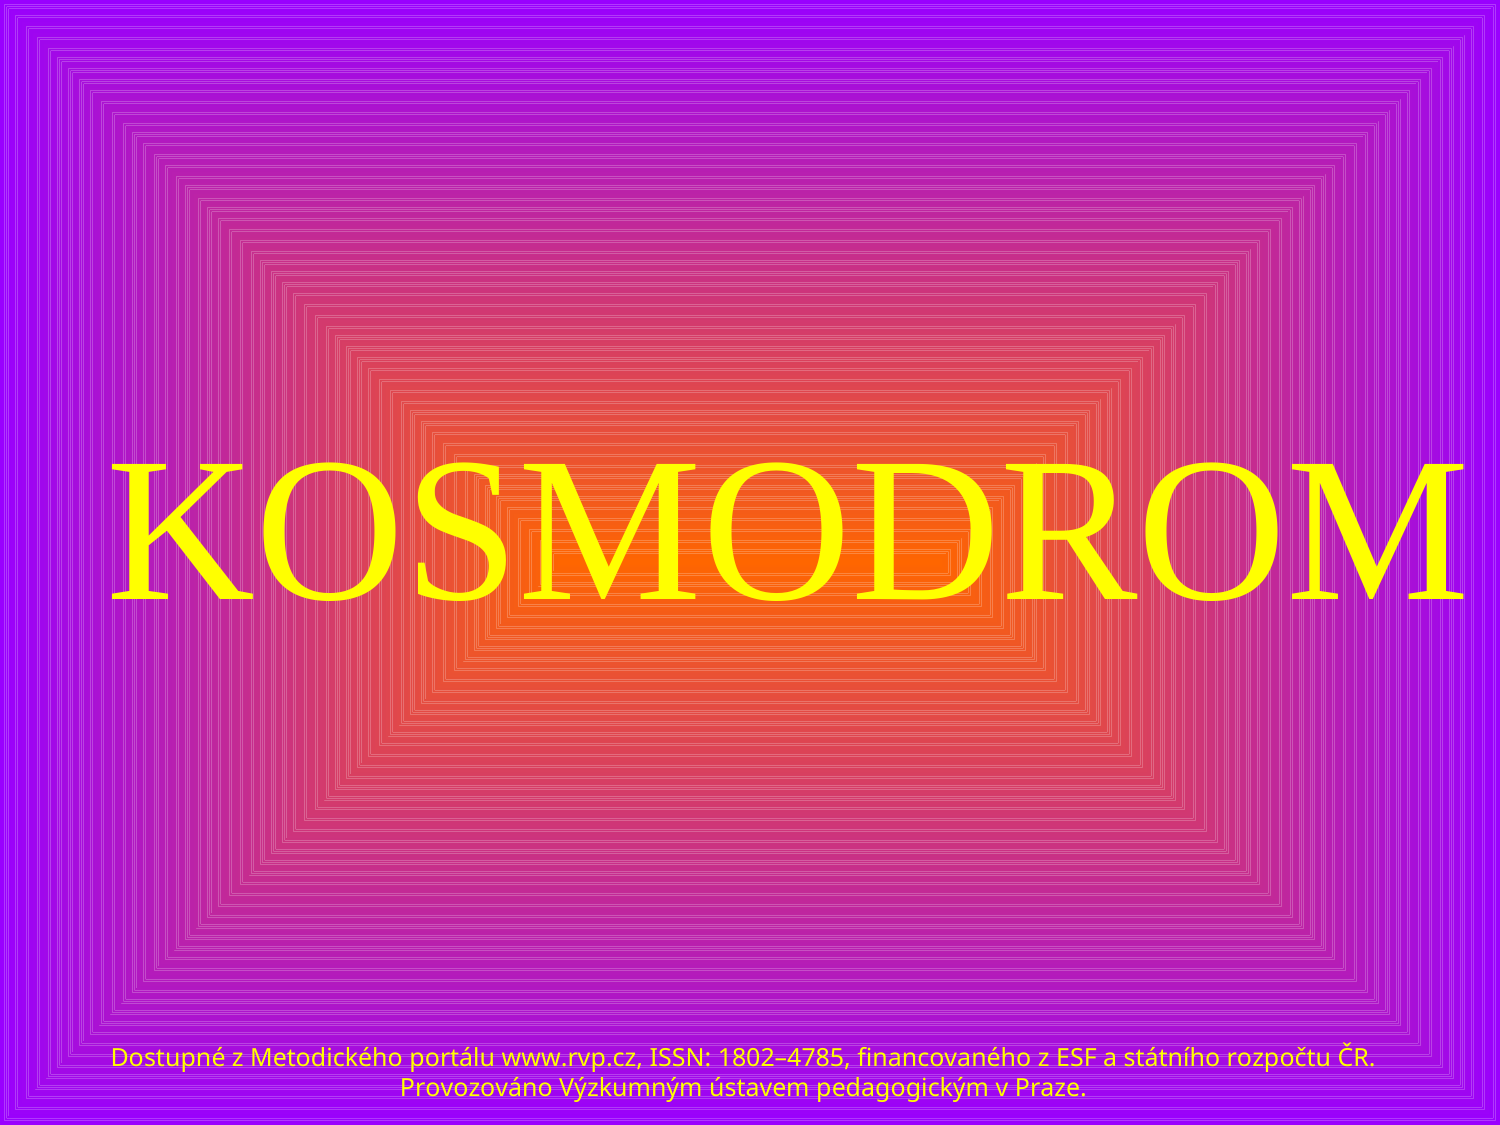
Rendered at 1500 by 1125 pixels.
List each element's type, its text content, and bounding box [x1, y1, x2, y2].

text_box KOSMODROM [76, 385, 1500, 649]
text_box Dostupné z Metodického portálu www.rvp.cz, ISSN: 1802–4785, financovaného z ESF a státního rozpočtu ČR. Provozováno Výzkumným ústavem pedagogickým v Praze. [35, 1041, 1454, 1102]
